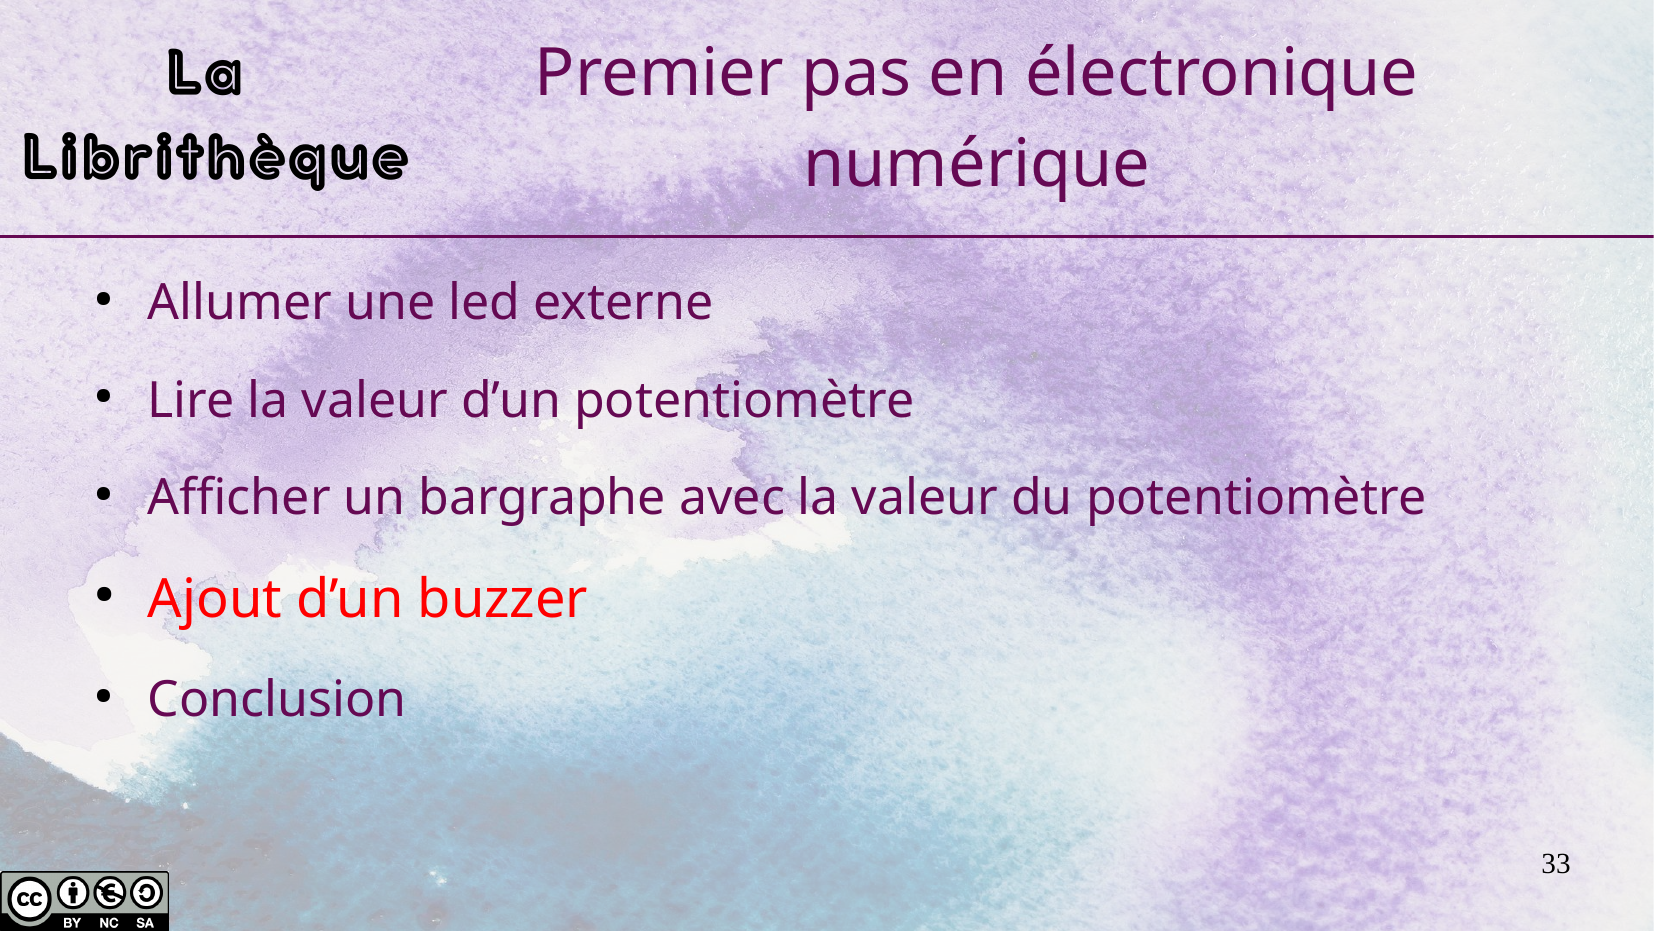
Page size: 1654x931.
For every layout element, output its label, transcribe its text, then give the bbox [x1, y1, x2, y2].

list Allumer une led externe Lire la valeur d’un potentiomètre Afficher un bargraphe avec la valeur du potentiomètre Ajout d’un buzzer Conclusion [76, 265, 1565, 827]
picture [4, 46, 383, 193]
title Premier pas en électronique numérique [383, 23, 1571, 206]
picture [0, 871, 169, 931]
